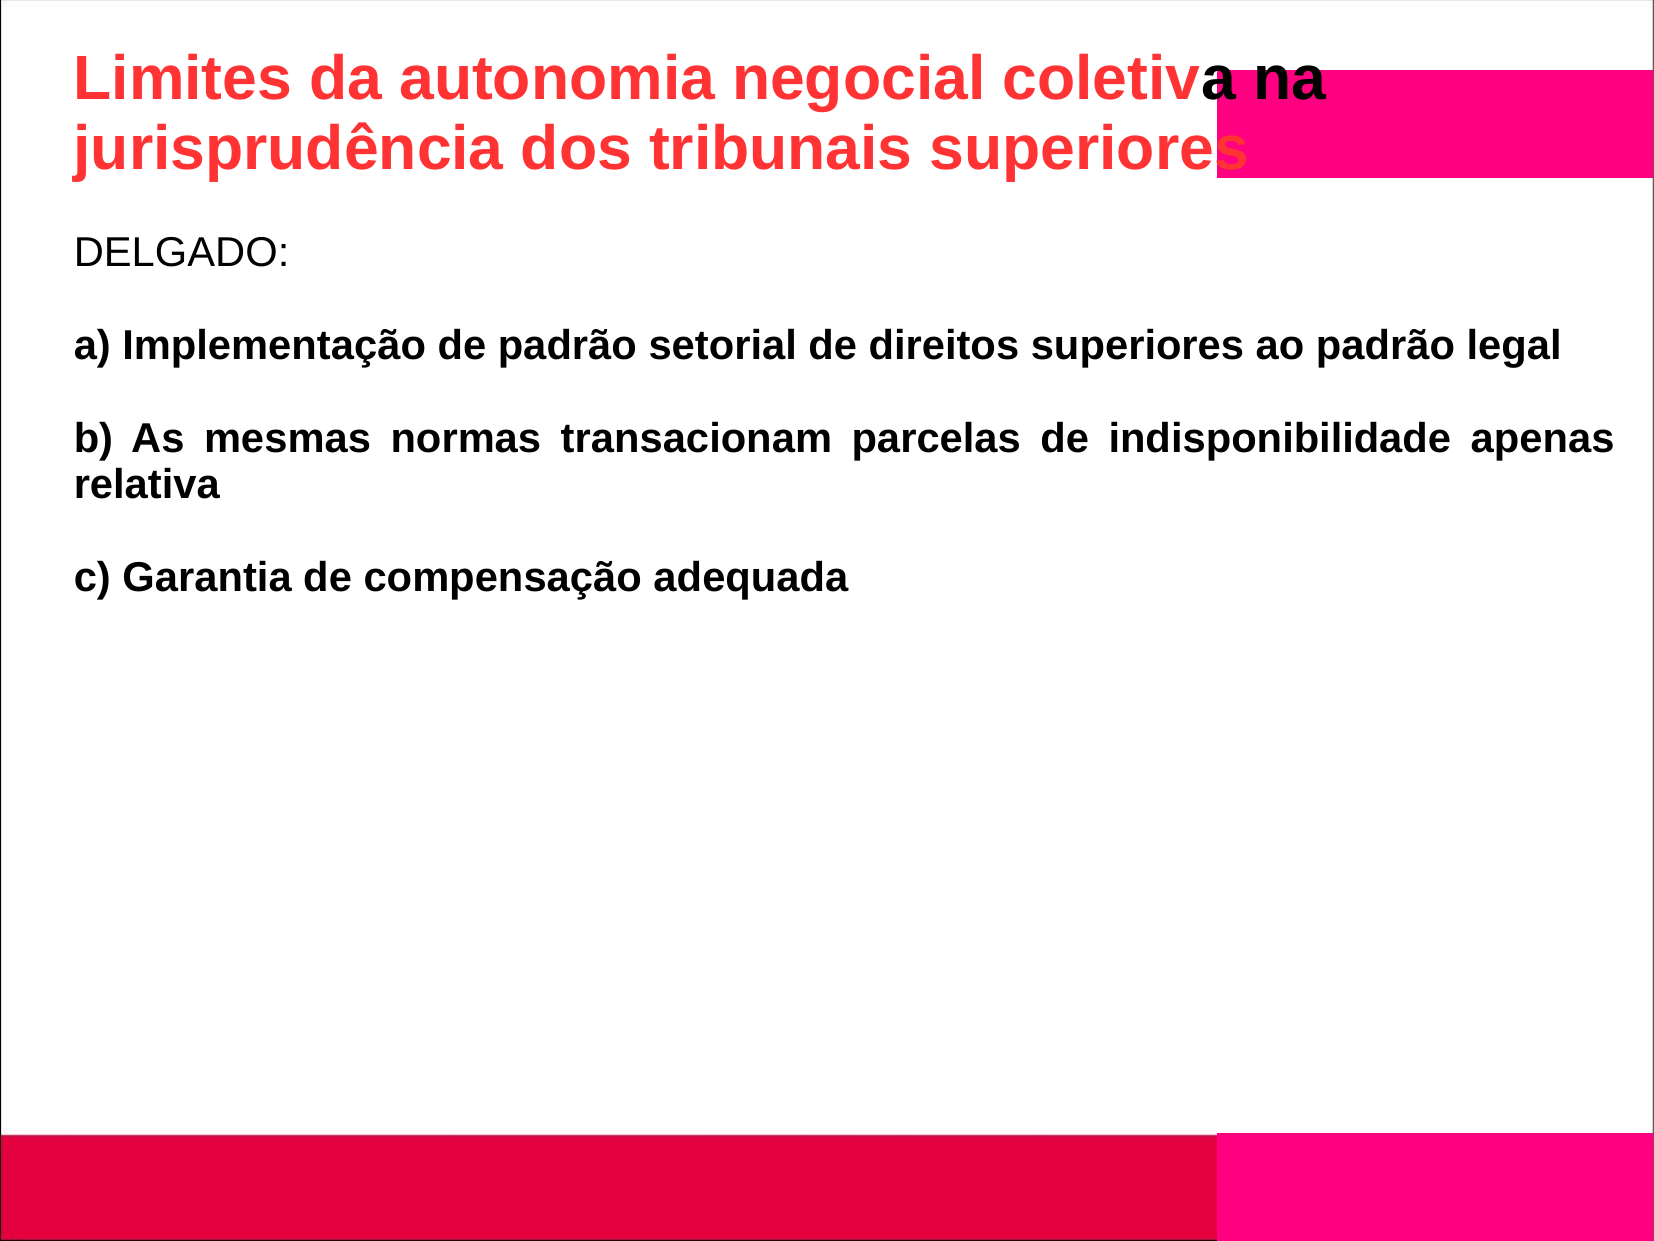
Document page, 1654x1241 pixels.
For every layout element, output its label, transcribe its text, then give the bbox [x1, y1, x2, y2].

text_box Limites da autonomia negocial coletiva na jurisprudência dos tribunais superiores DELGADO: a) Implementação de padrão setorial de direitos superiores ao padrão legal b) As mesmas normas transacionam parcelas de indisponibilidade apenas relativa c) Garantia de compensação adequada [59, 35, 1630, 619]
picture [0, 0, 1654, 1241]
